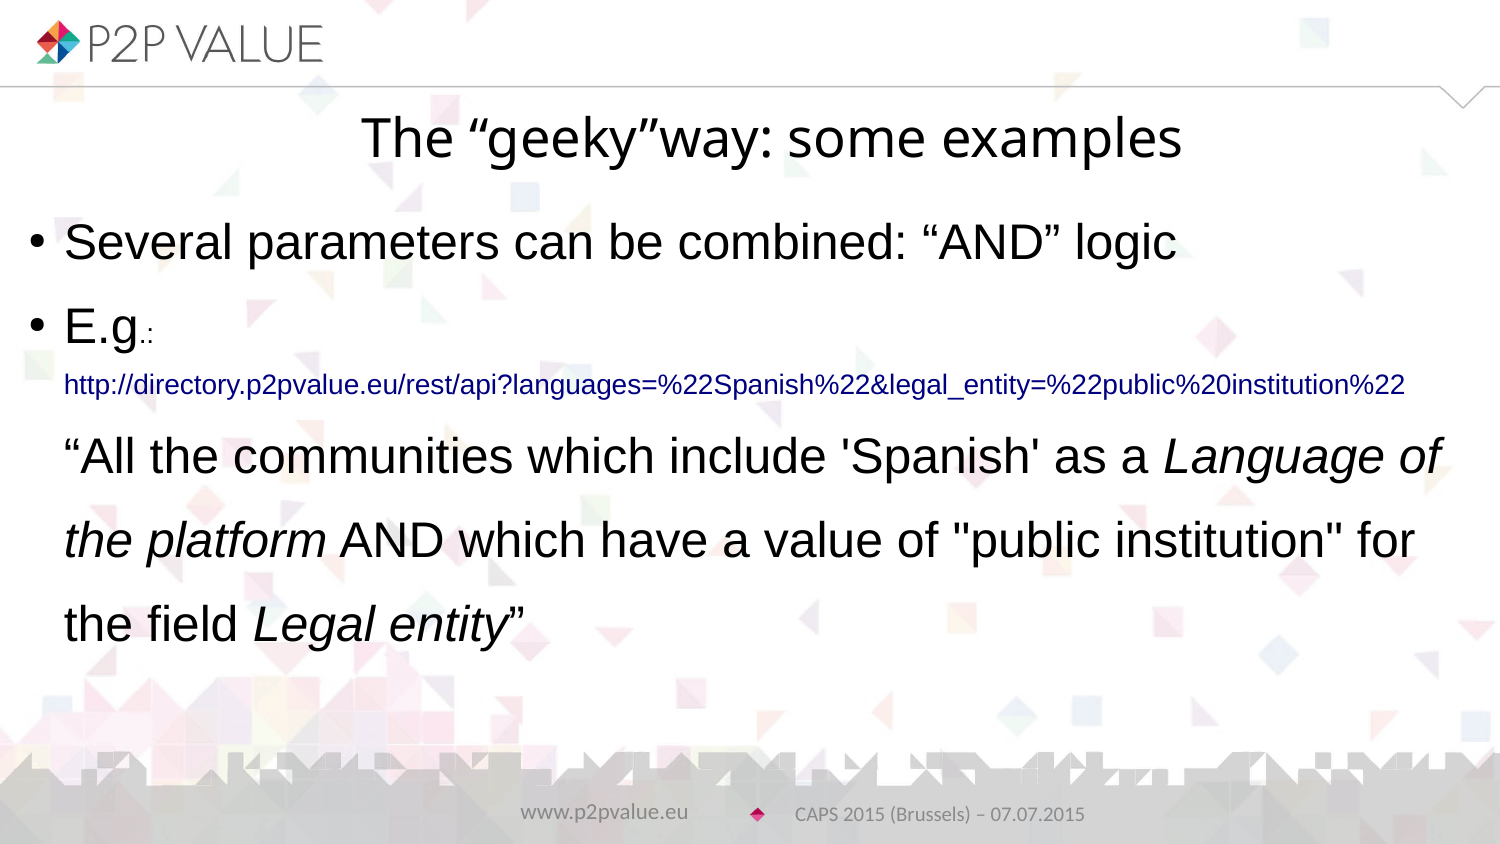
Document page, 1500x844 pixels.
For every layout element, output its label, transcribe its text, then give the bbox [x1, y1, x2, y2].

picture [0, 0, 1500, 844]
title The “geeky”way: some examples [105, 92, 1441, 180]
text_box www.p2pvalue.eu [514, 790, 733, 830]
text_box CAPS 2015 (Brussels) – 07.07.2015 [781, 790, 1474, 836]
subtitle Several parameters can be combined: “AND” logic E.g.: http://directory.p2pvalue.eu/rest/api?languages=%22Spanish%22&legal_entity=%22public%20institution%22 “All the communities which include 'Spanish' as a Language of the platform AND which have a value of "public institution" for the field Legal entity” [15, 180, 1496, 736]
